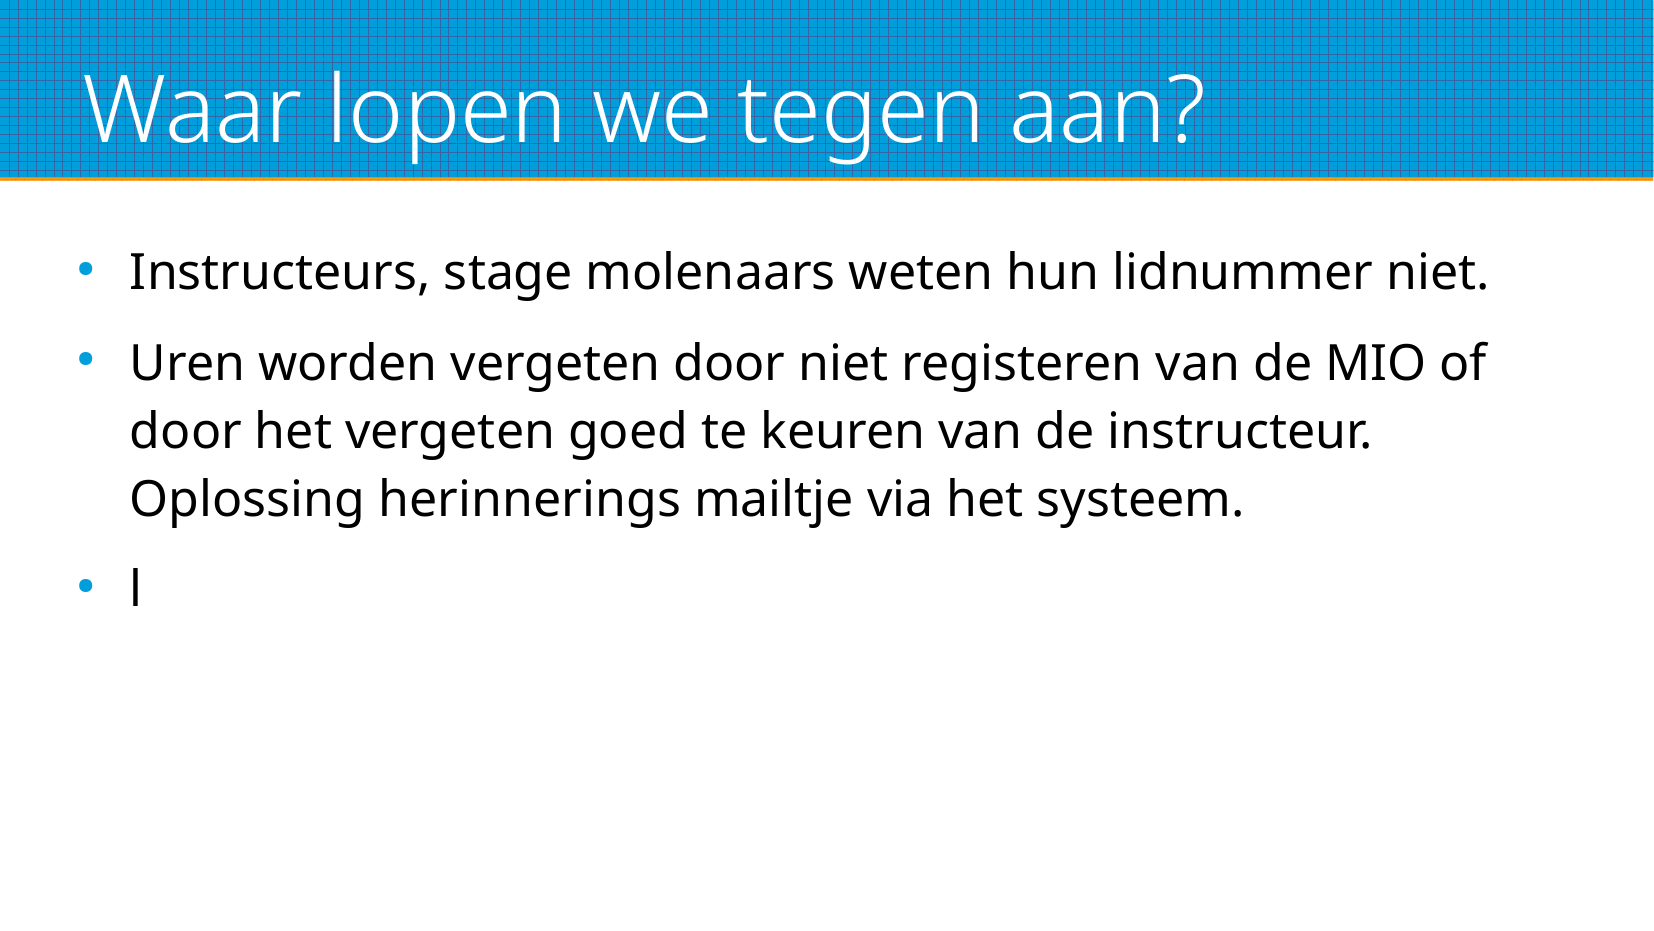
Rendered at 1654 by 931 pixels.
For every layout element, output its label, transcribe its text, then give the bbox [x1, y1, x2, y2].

list Instructeurs, stage molenaars weten hun lidnummer niet. Uren worden vergeten door niet registeren van de MIO of door het vergeten goed te keuren van de instructeur. Oplossing herinnerings mailtje via het systeem. l [59, 236, 1540, 811]
title Waar lopen we tegen aan? [82, 14, 1571, 171]
